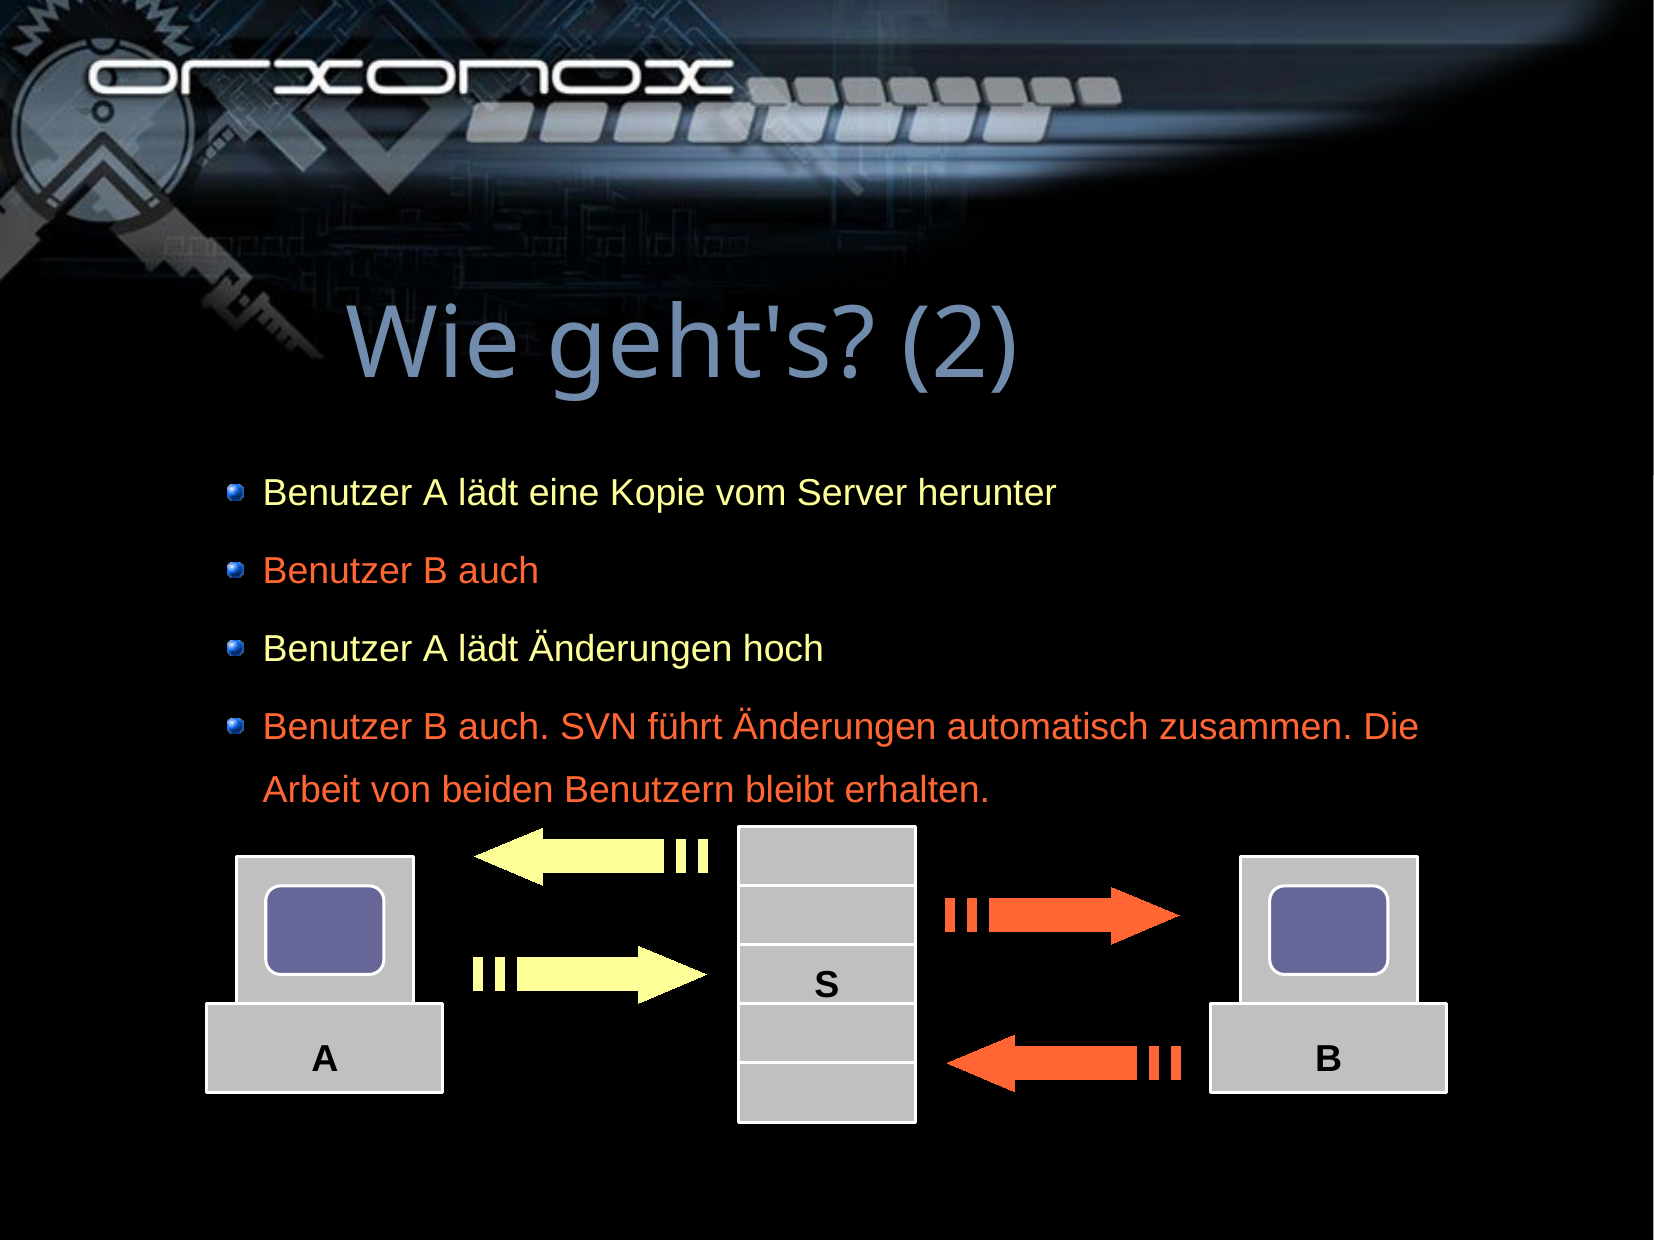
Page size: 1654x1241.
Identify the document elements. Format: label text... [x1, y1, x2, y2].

text_box [472, 826, 665, 887]
text_box [236, 856, 414, 1003]
text_box S [738, 945, 916, 1003]
text_box [1148, 1045, 1160, 1081]
text_box [494, 956, 506, 992]
text_box [1240, 856, 1418, 1003]
picture [0, 0, 1654, 475]
text_box [675, 838, 687, 874]
text_box Benutzer A lädt eine Kopie vom Server herunter Benutzer B auch Benutzer A lädt Änderungen hoch Benutzer B auch. SVN führt Änderungen automatisch zusammen. Die Arbeit von beiden Benutzern bleibt erhalten. [177, 442, 1477, 797]
text_box [472, 956, 484, 992]
text_box [944, 1033, 1138, 1094]
text_box B [1210, 1003, 1447, 1093]
text_box [944, 897, 956, 933]
text_box A [206, 1003, 443, 1093]
text_box [516, 944, 709, 1005]
text_box [738, 1003, 916, 1123]
text_box Wie geht's? (2) [330, 194, 1306, 371]
text_box [738, 826, 916, 945]
text_box [988, 885, 1182, 946]
text_box [1170, 1045, 1182, 1081]
text_box [966, 897, 978, 933]
text_box [697, 838, 709, 874]
